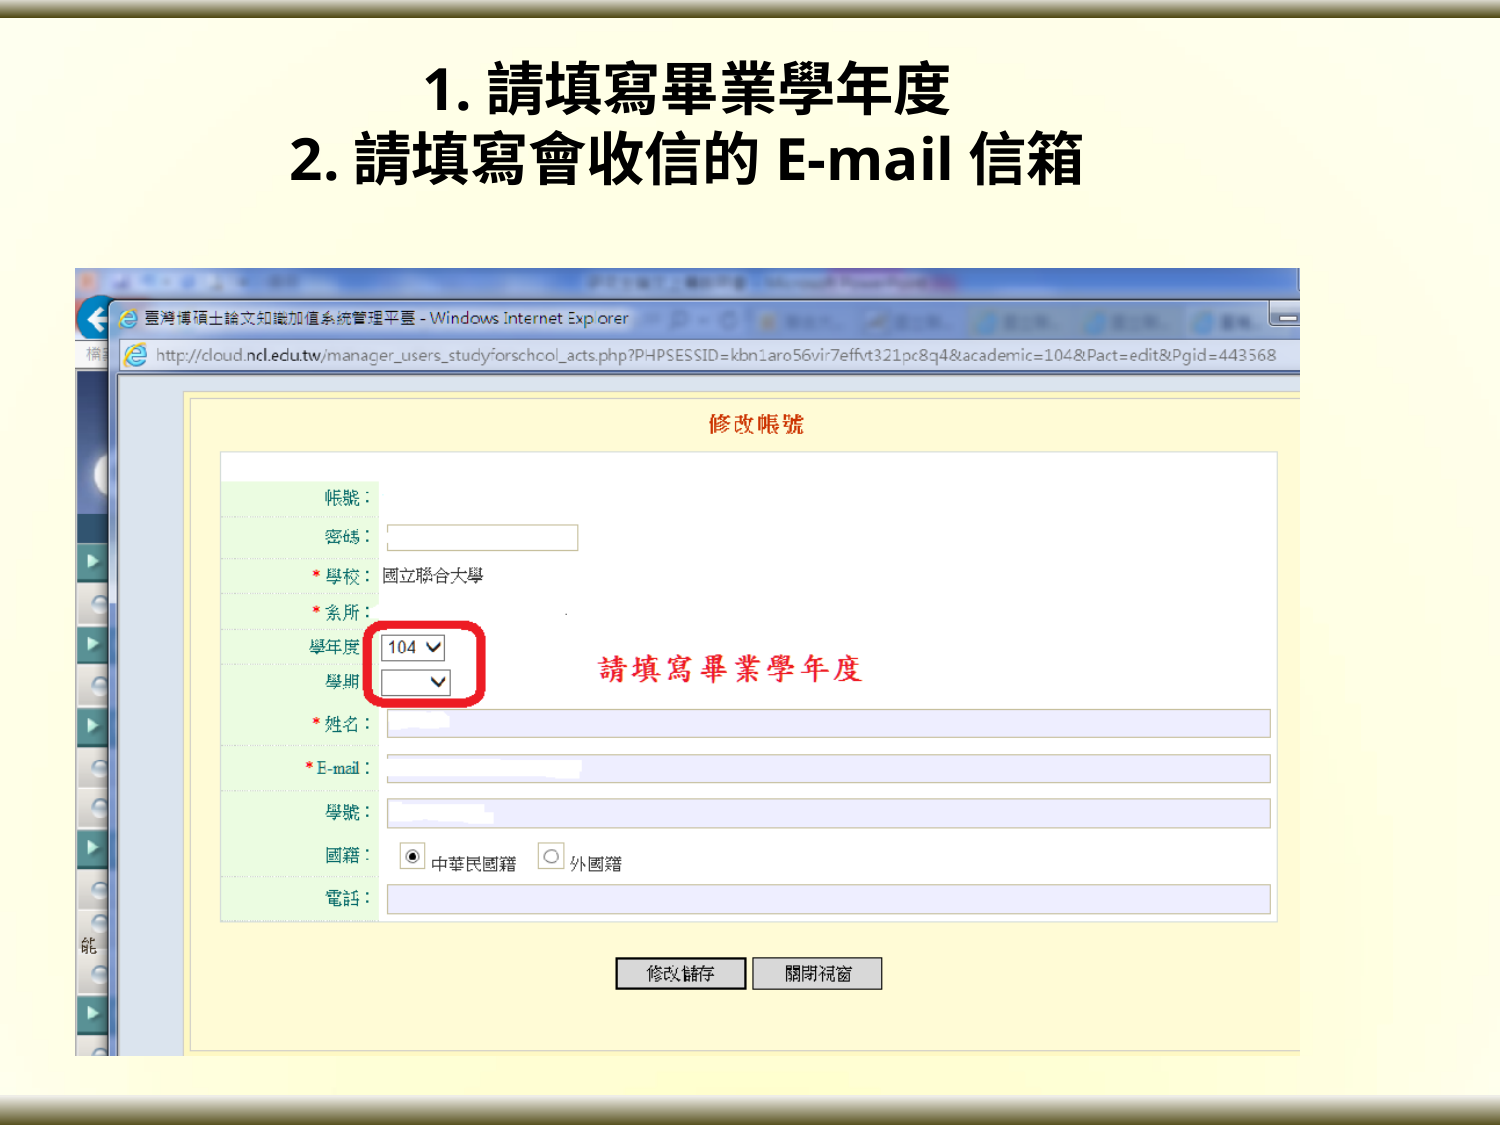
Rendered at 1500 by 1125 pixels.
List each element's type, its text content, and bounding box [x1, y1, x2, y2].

text_box 1.請填寫畢業學年度 2.請填寫會收信的E-mail信箱 [75, 45, 1300, 233]
picture [75, 268, 1300, 1056]
